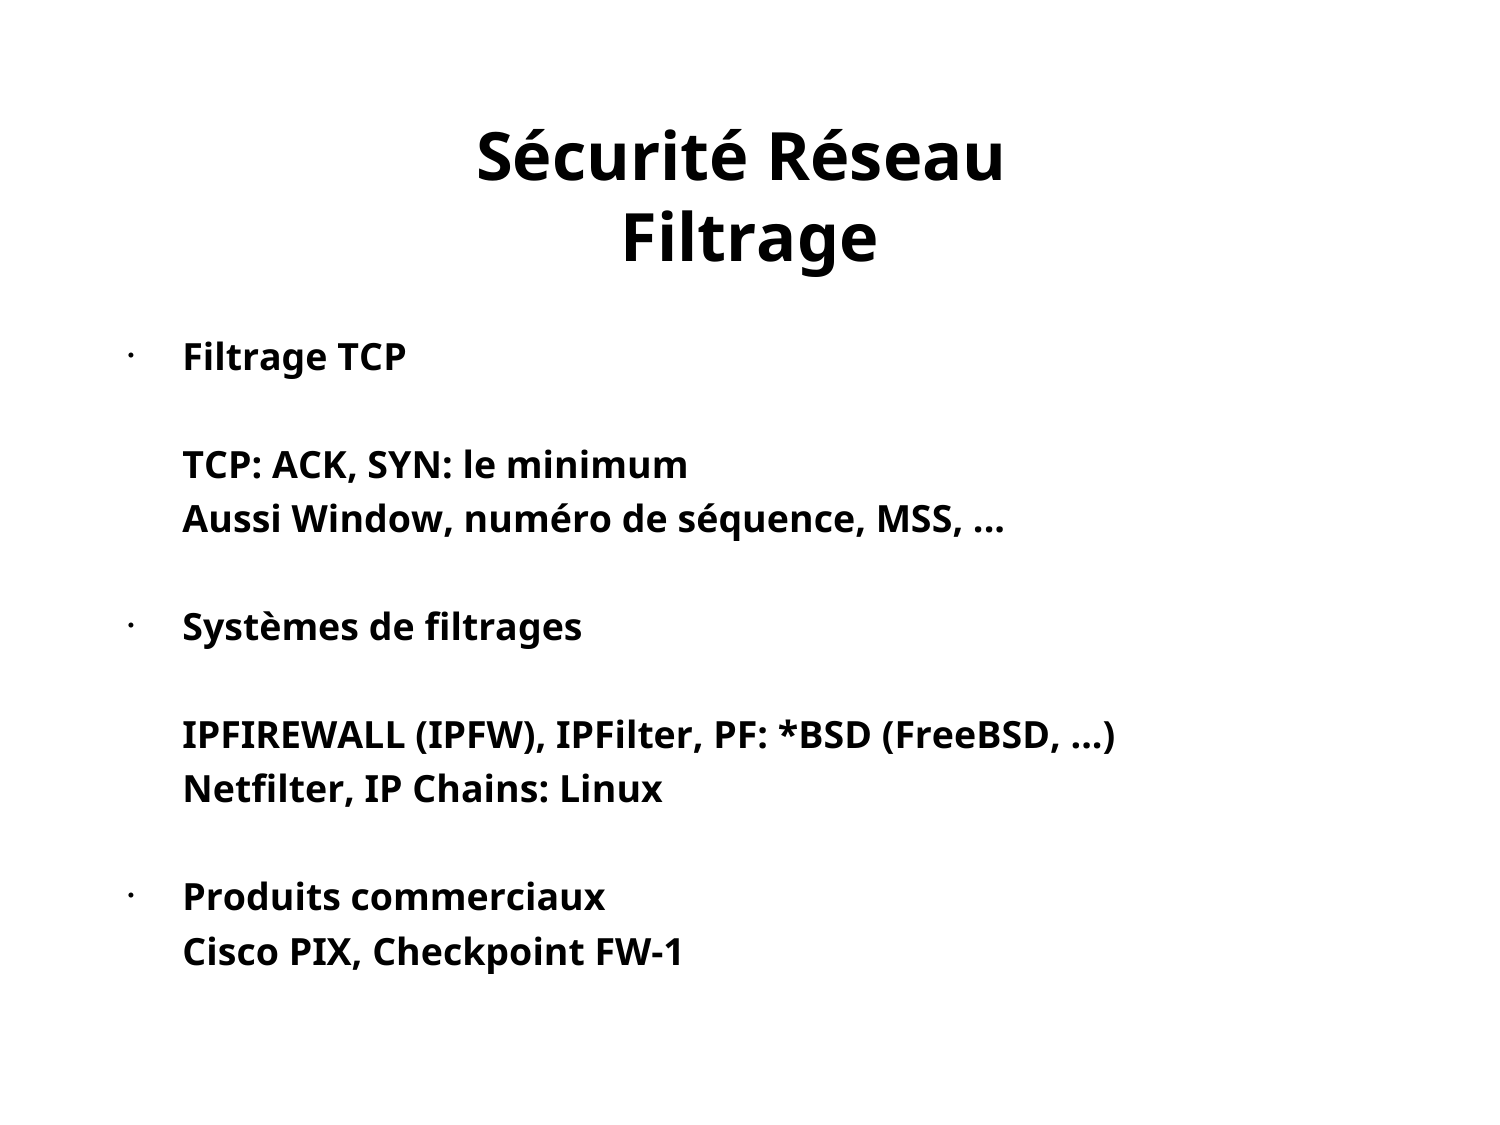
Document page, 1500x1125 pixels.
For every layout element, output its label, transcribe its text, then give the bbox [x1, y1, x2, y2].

list Filtrage TCP TCP: ACK, SYN: le minimum Aussi Window, numéro de séquence, MSS, ... Systèmes de filtrages IPFIREWALL (IPFW), IPFilter, PF: *BSD (FreeBSD, ...) Netfilter, IP Chains: Linux Produits commerciaux Cisco PIX, Checkpoint FW-1 [112, 324, 1388, 1009]
title Sécurité Réseau Filtrage [112, 94, 1388, 293]
